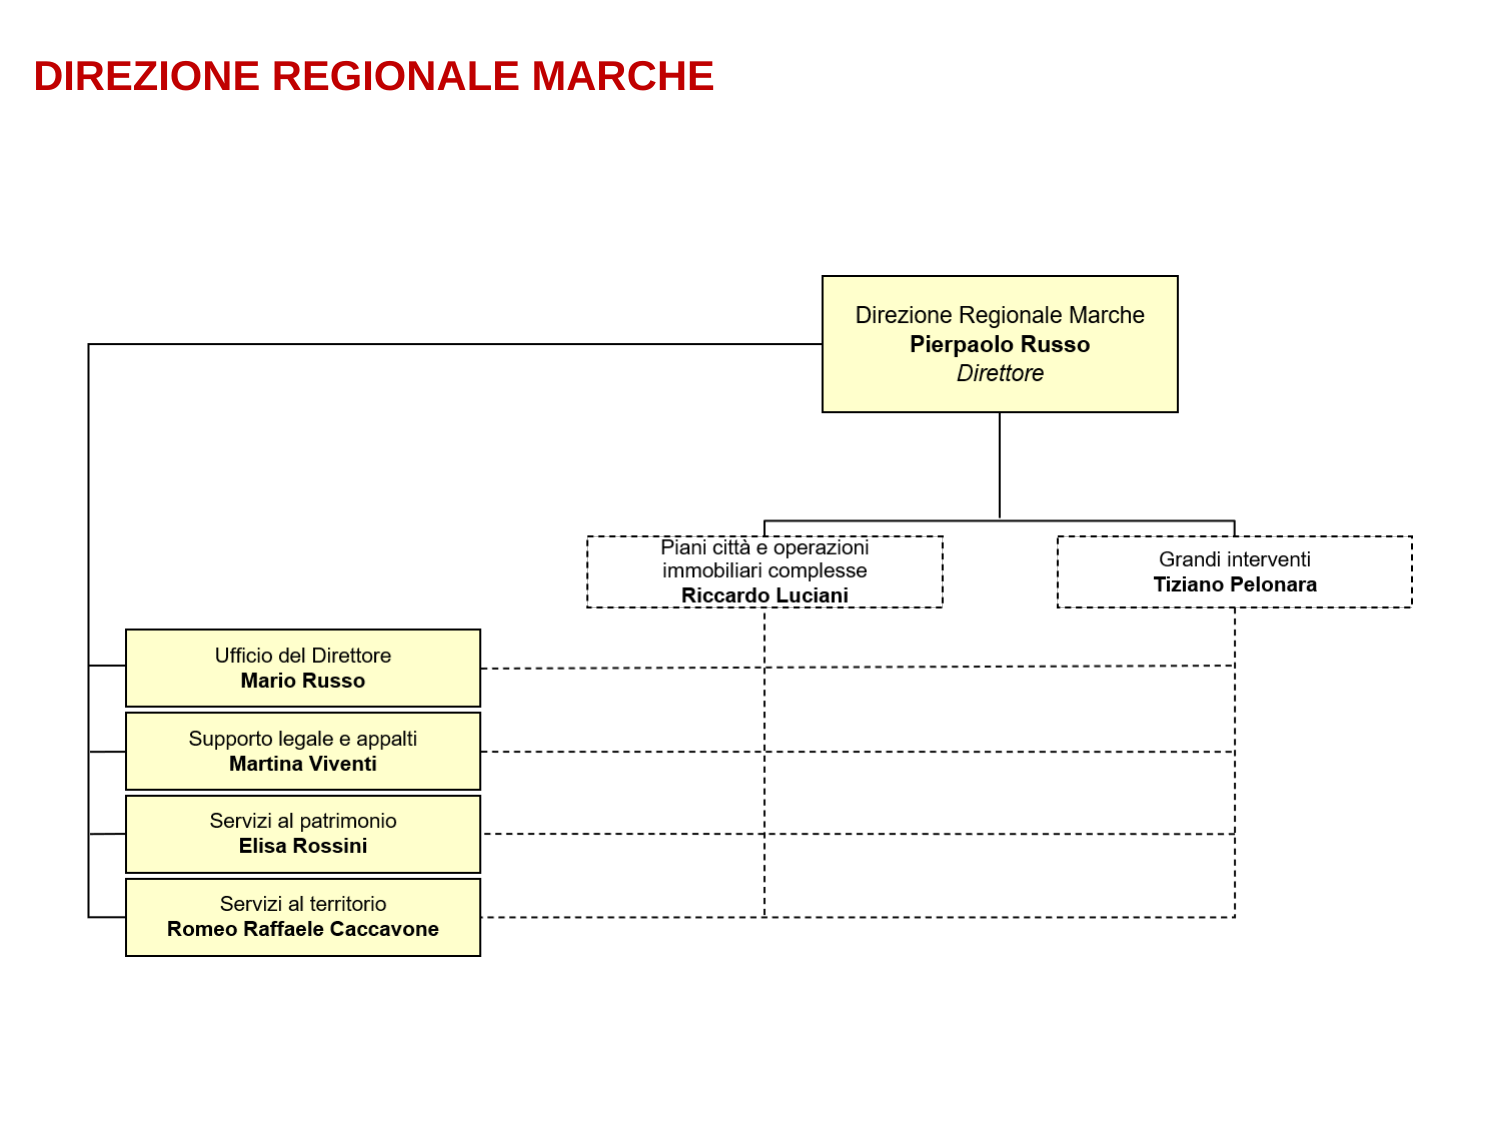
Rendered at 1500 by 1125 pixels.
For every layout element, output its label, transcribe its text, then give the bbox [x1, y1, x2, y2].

picture [87, 275, 1413, 957]
text_box DIREZIONE REGIONALE MARCHE [18, 41, 1482, 124]
